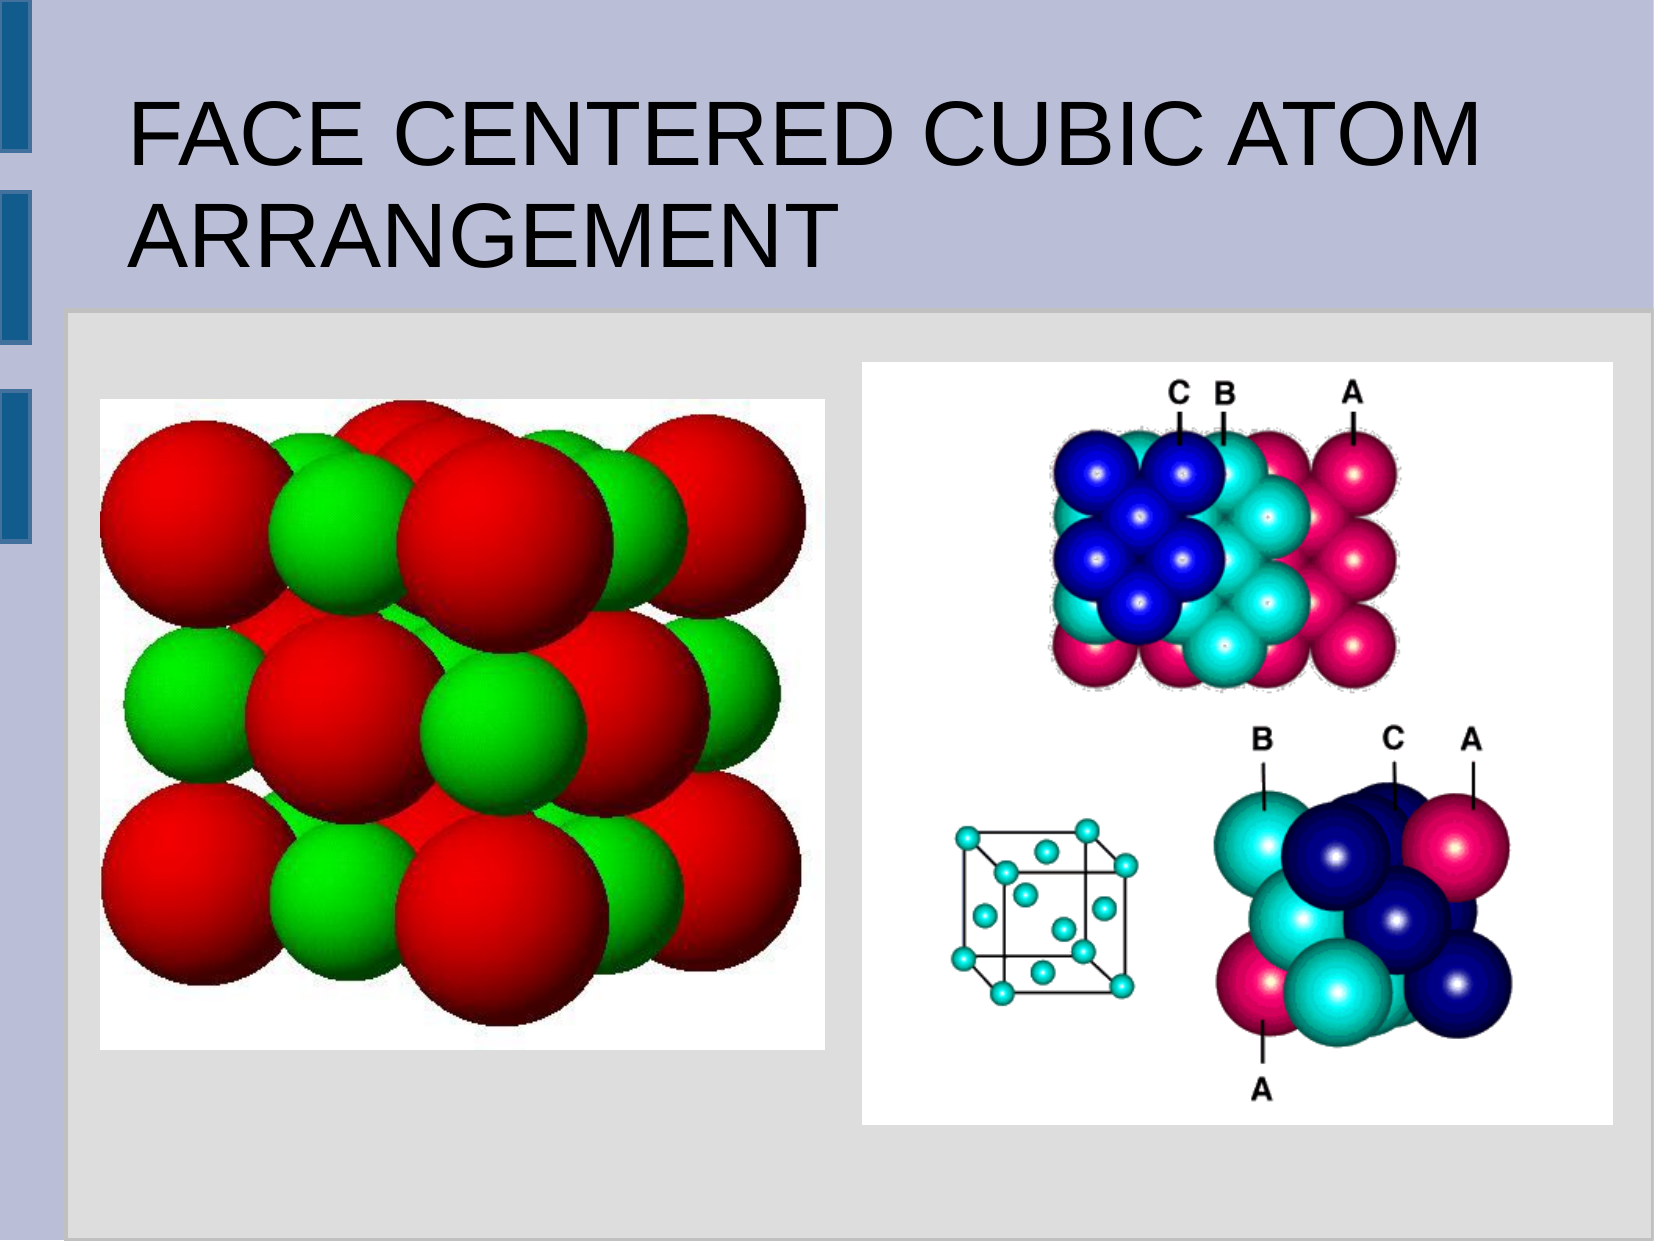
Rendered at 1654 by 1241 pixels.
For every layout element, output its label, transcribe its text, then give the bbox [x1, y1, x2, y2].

picture [862, 362, 1613, 1126]
text_box FACE CENTERED CUBIC ATOM ARRANGEMENT [112, 75, 1613, 295]
picture [100, 400, 826, 1051]
